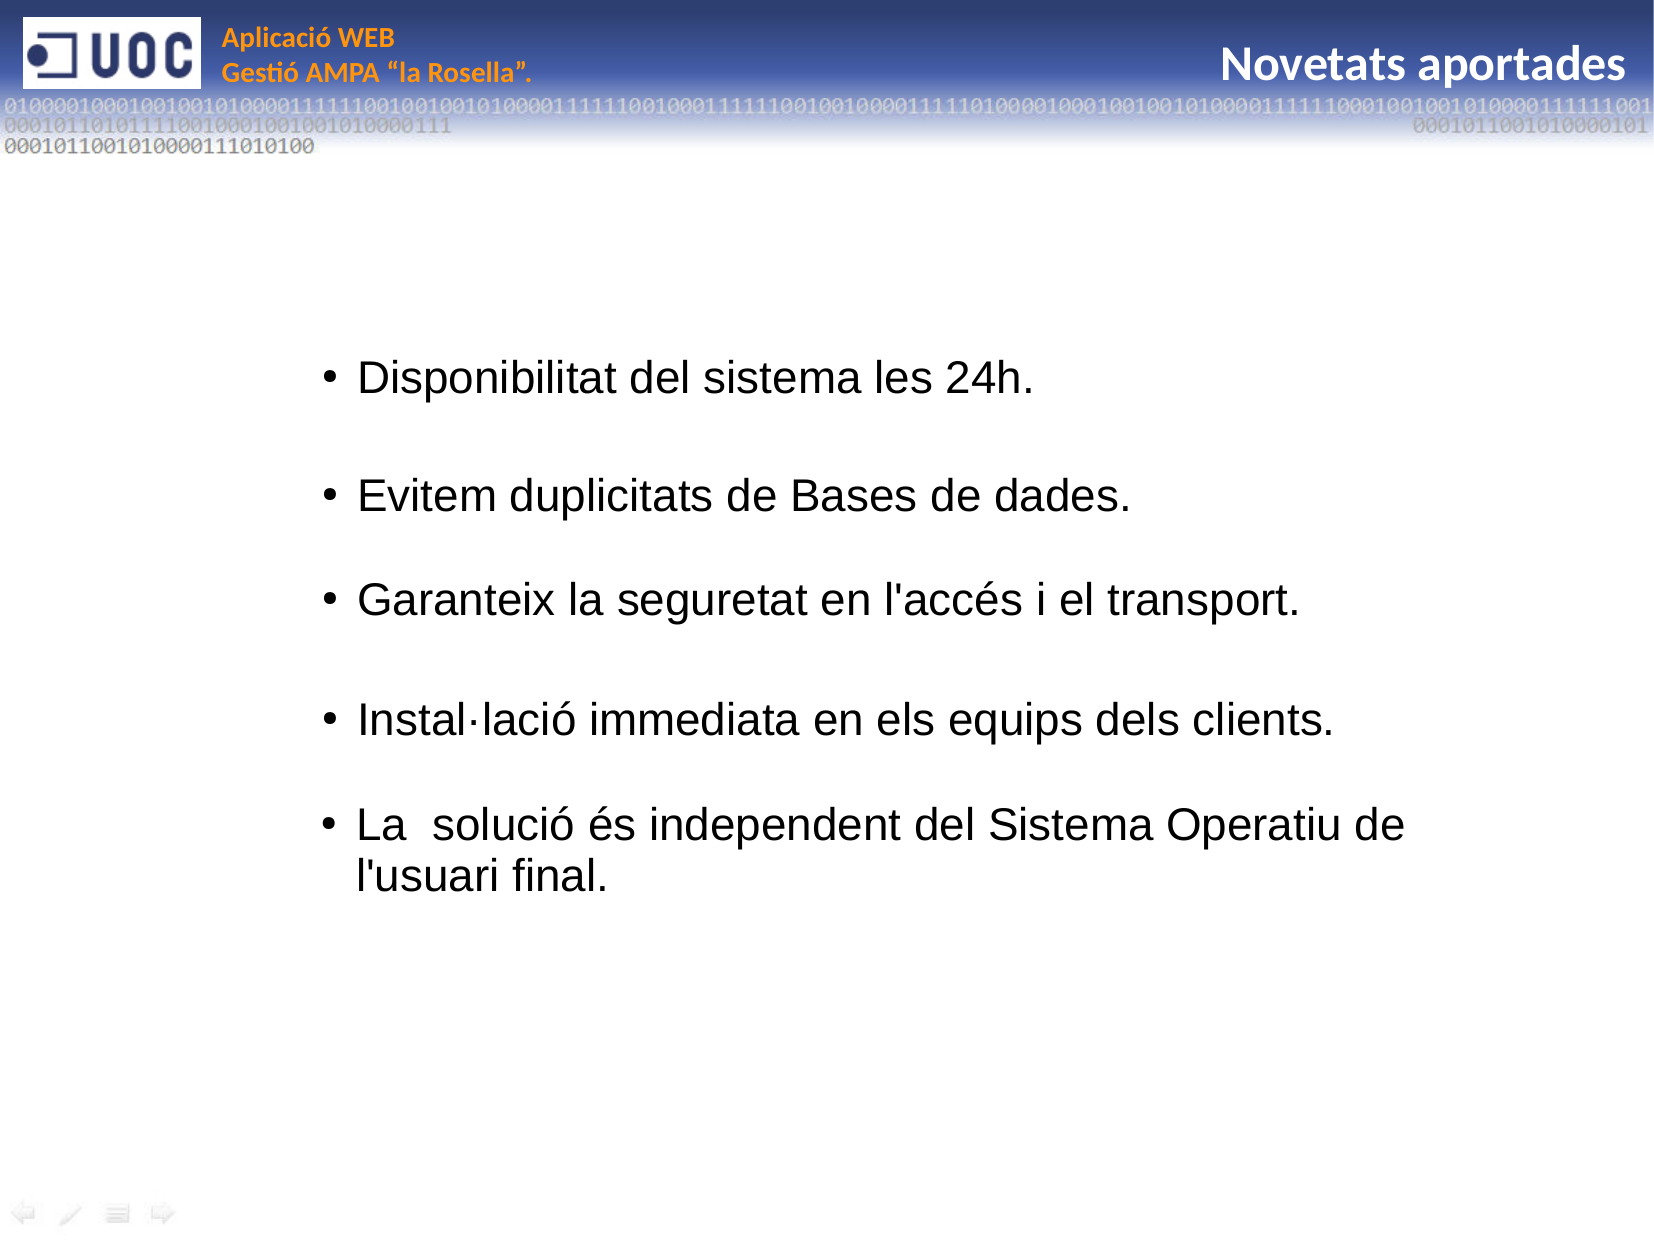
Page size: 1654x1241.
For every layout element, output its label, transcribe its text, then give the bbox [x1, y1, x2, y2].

text_box La solució és independent del Sistema Operatiu de l'usuari final. [305, 791, 1477, 909]
text_box Evitem duplicitats de Bases de dades. [307, 462, 1371, 529]
text_box Novetats aportades [909, 23, 1642, 99]
picture [0, 0, 1654, 1241]
text_box Disponibilitat del sistema les 24h. [307, 344, 1193, 411]
text_box Aplicació WEB Gestió AMPA “la Rosella”. [206, 12, 709, 95]
text_box Instal·lació immediata en els equips dels clients. [307, 686, 1382, 768]
text_box Garanteix la seguretat en l'accés i el transport. [307, 566, 1501, 633]
